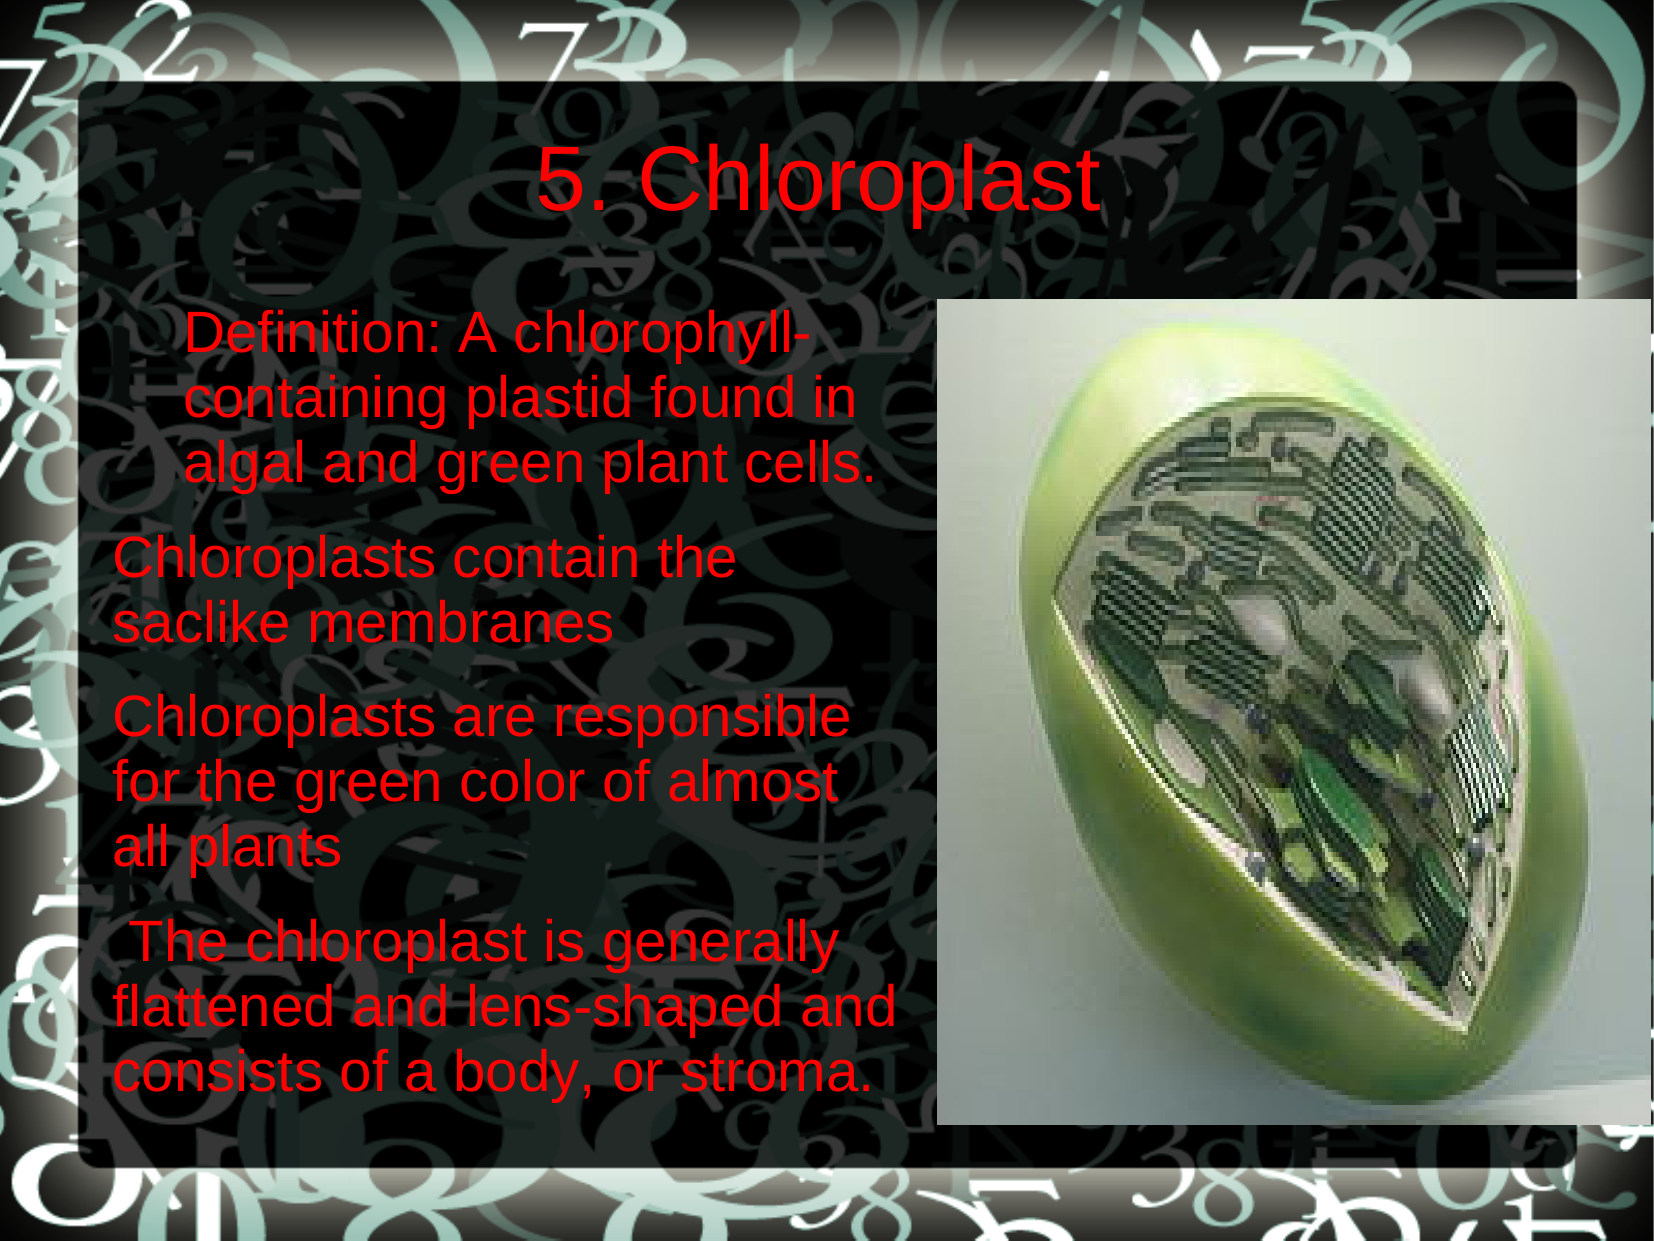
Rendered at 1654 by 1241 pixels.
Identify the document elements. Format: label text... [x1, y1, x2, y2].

list Definition: A chlorophyll-containing plastid found in algal and green plant cells. Chloroplasts contain the saclike membranes Chloroplasts are responsible for the green color of almost all plants The chloroplast is generally flattened and lens-shaped and consists of a body, or stroma. [112, 300, 901, 1102]
picture [0, 0, 1654, 1241]
title 5. Chloroplast [75, 75, 1564, 283]
